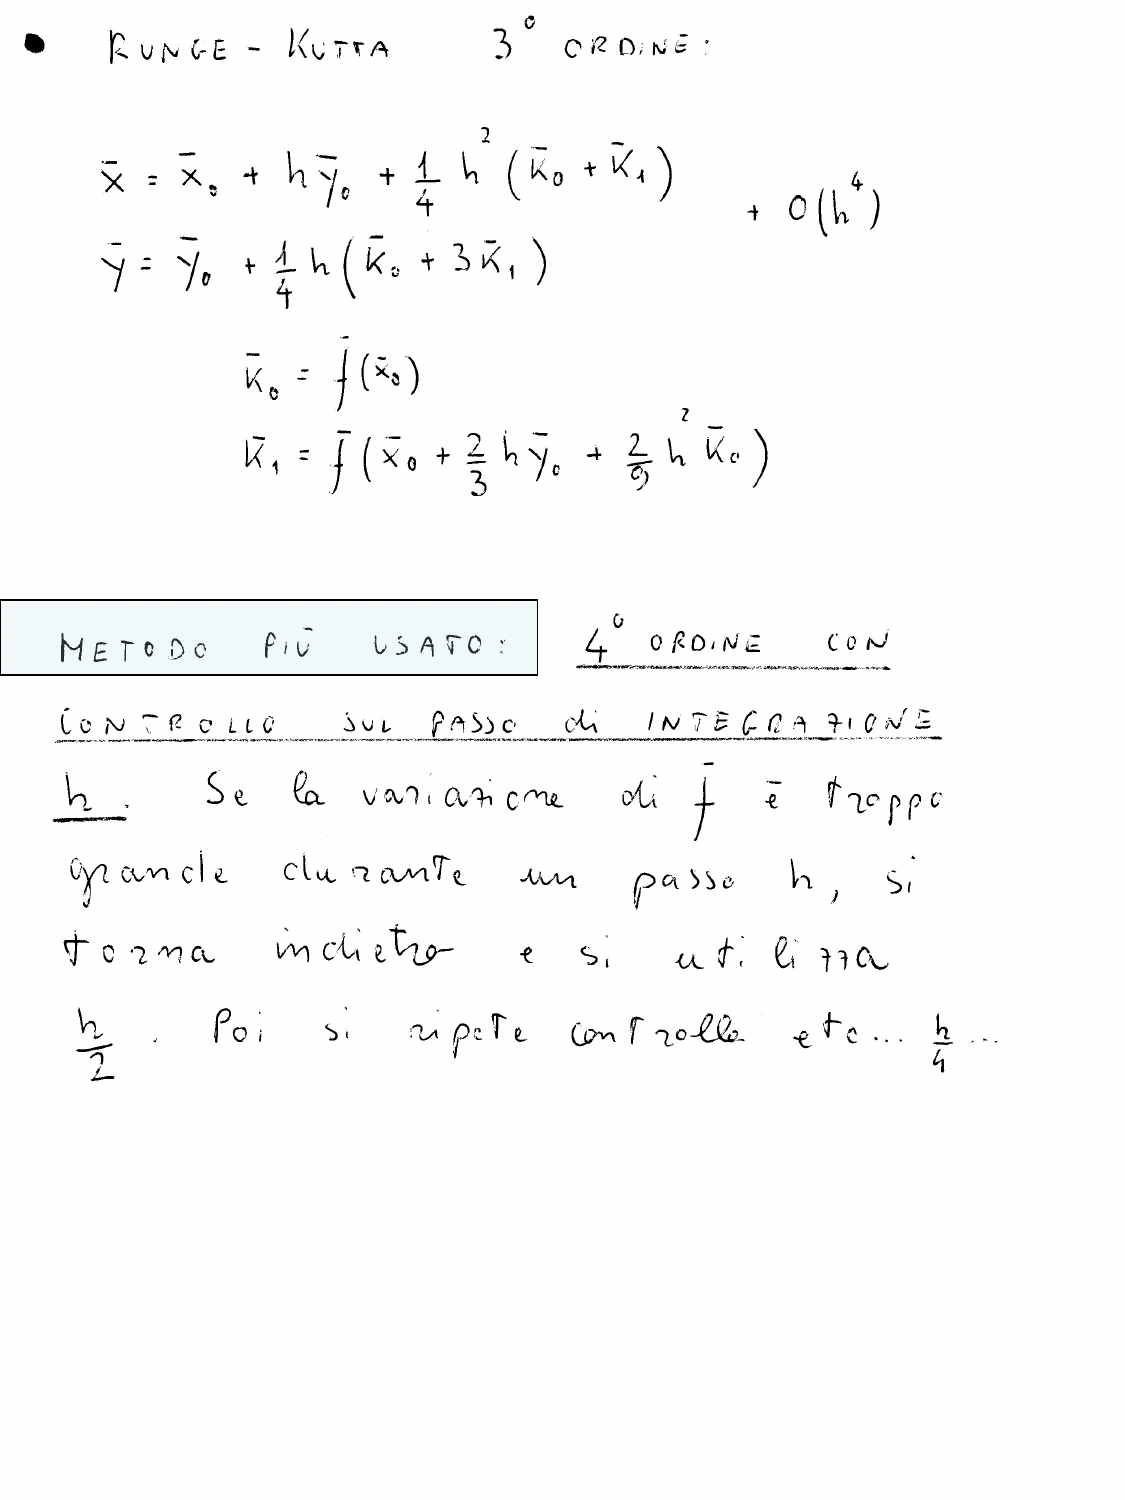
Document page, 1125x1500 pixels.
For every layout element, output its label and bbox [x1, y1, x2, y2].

text_box [0, 599, 538, 675]
picture [0, 0, 1125, 1500]
